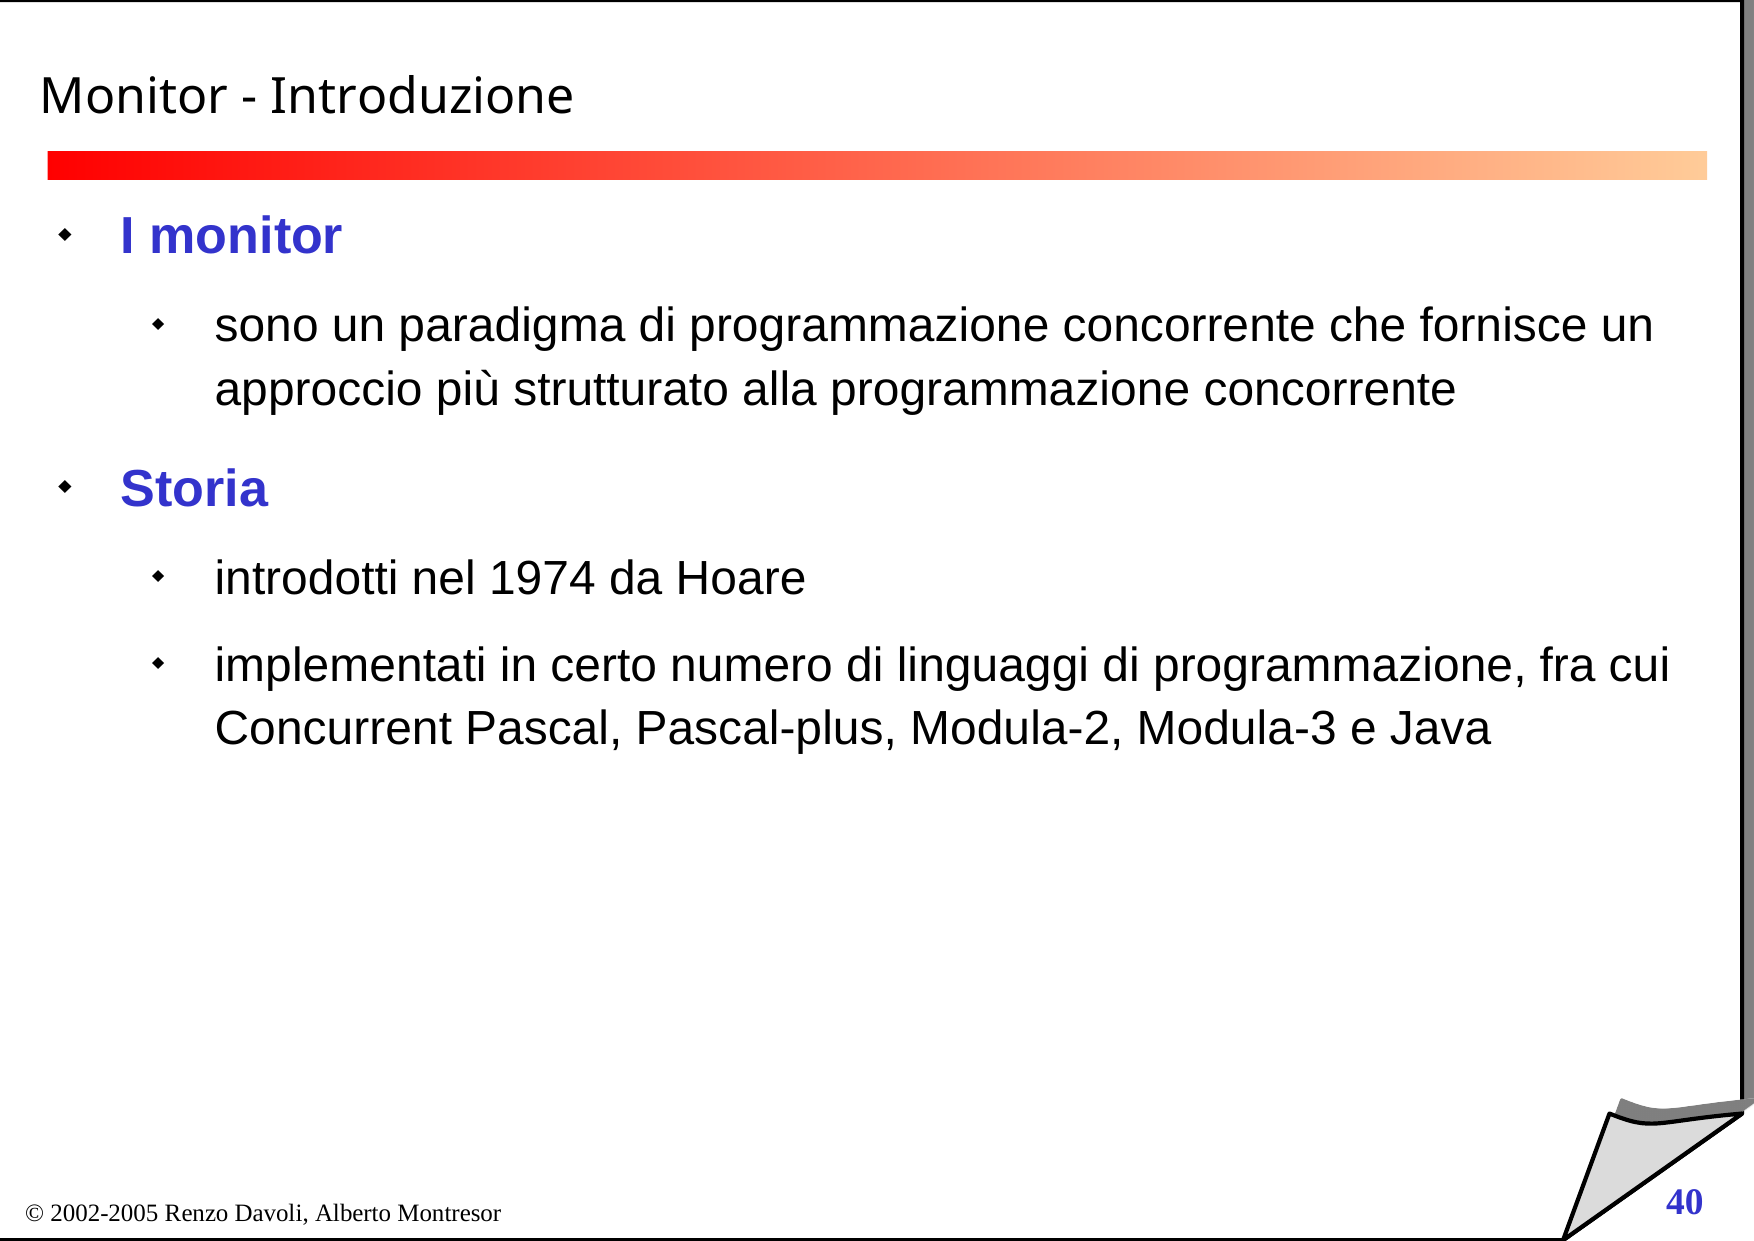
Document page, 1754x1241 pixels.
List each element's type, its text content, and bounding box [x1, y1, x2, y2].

title Monitor - Introduzione [39, 49, 1713, 144]
list I monitor sono un paradigma di programmazione concorrente che fornisce un approccio più strutturato alla programmazione concorrente Storia introdotti nel 1974 da Hoare implementati in certo numero di linguaggi di programmazione, fra cui Concurrent Pascal, Pascal-plus, Modula-2, Modula-3 e Java [58, 206, 1696, 849]
